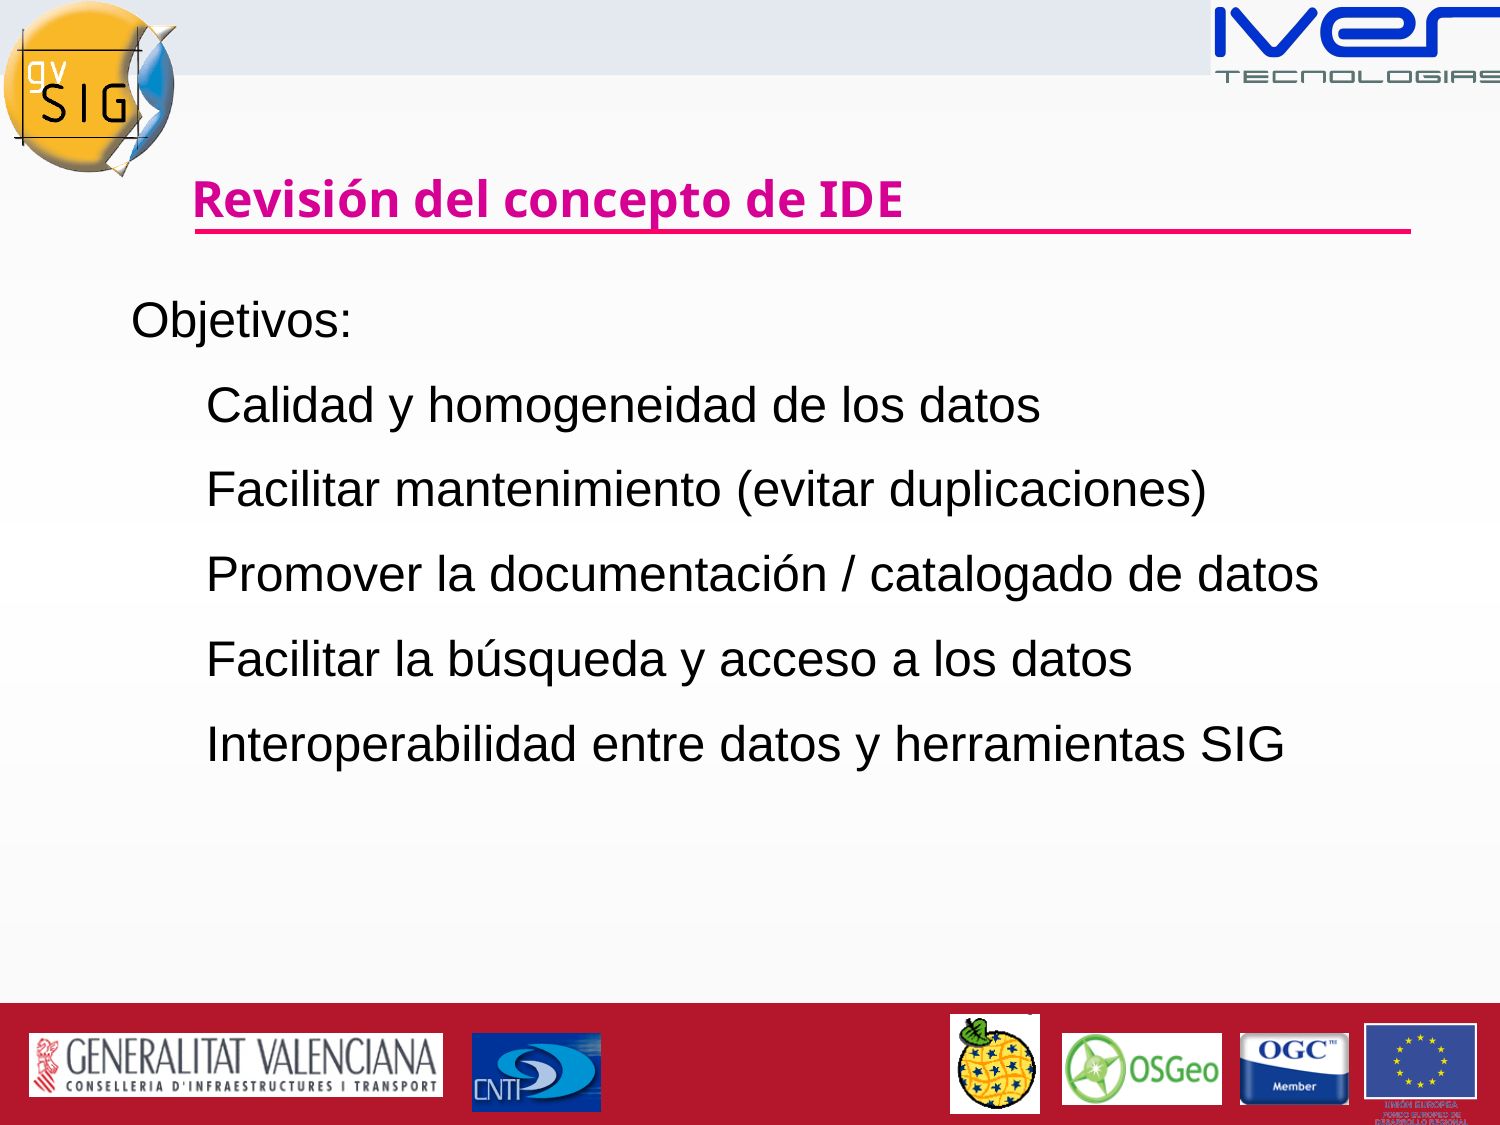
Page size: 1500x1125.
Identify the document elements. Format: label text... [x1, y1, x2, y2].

picture [1364, 1023, 1477, 1125]
picture [950, 1014, 1040, 1114]
picture [1210, 0, 1500, 98]
text_box Objetivos: Calidad y homogeneidad de los datos Facilitar mantenimiento (evitar duplicaciones) Promover la documentación / catalogado de datos Facilitar la búsqueda y acceso a los datos Interoperabilidad entre datos y herramientas SIG [116, 267, 1400, 917]
picture [1240, 1033, 1349, 1105]
picture [472, 1033, 601, 1112]
picture [0, 0, 178, 179]
picture [29, 1033, 443, 1097]
text_box Revisión del concepto de IDE [176, 156, 920, 241]
picture [1062, 1033, 1222, 1105]
